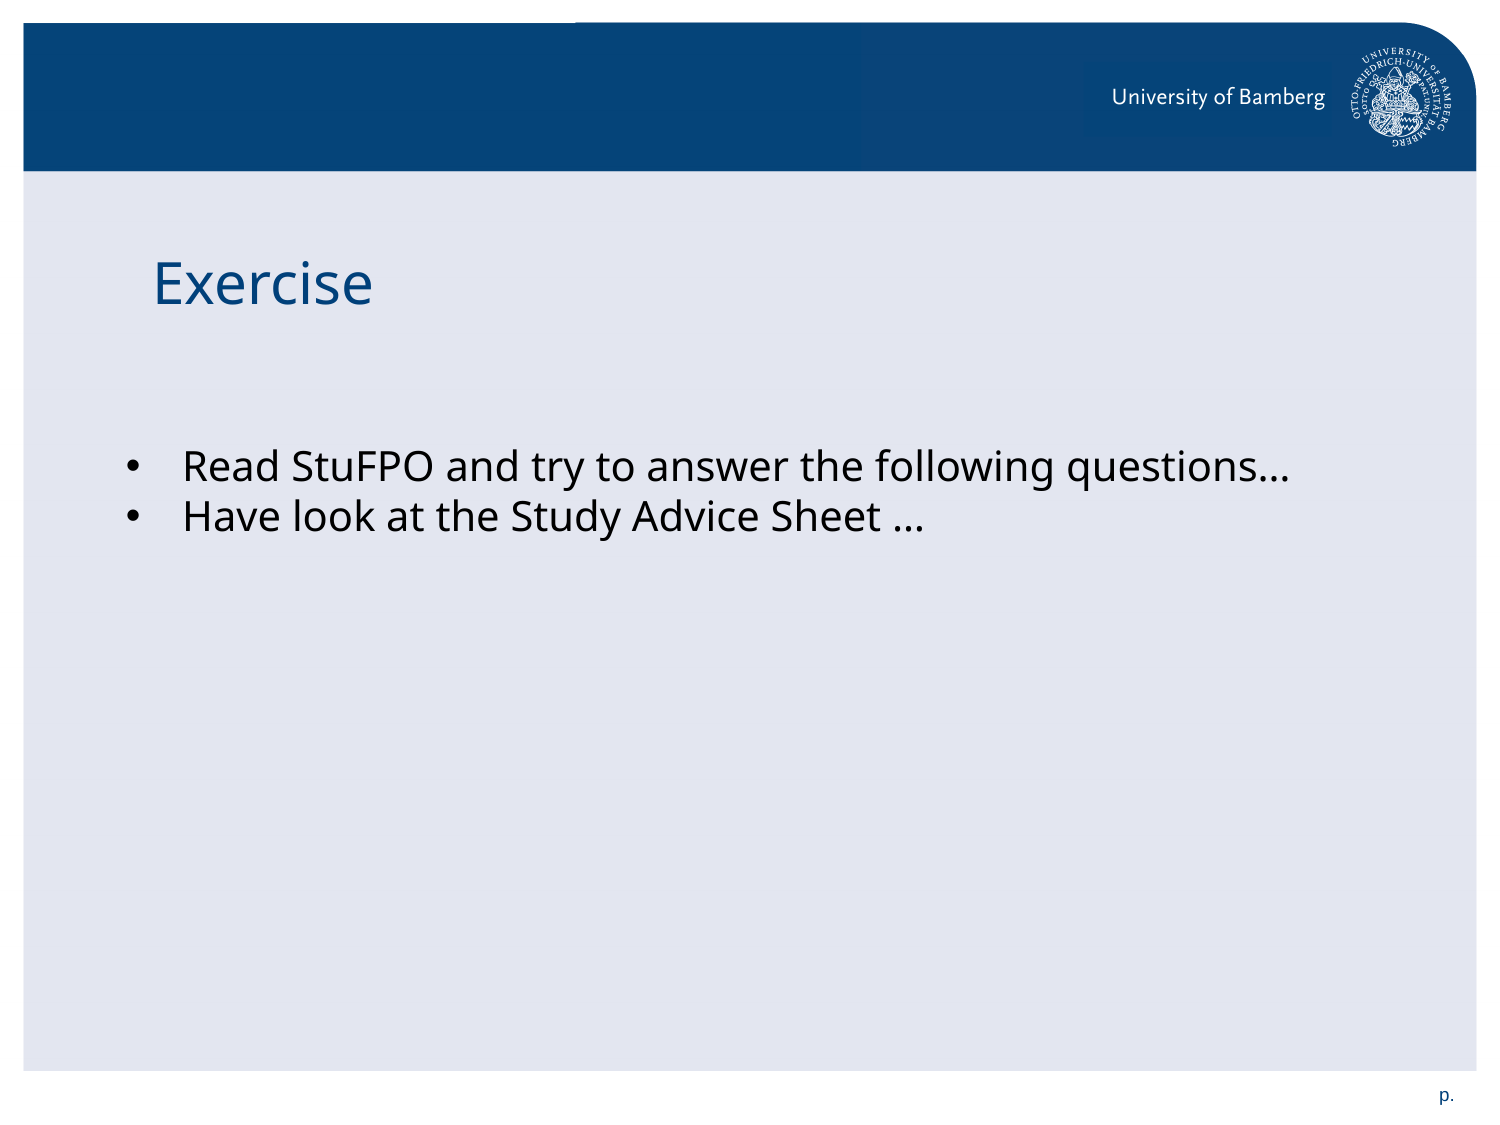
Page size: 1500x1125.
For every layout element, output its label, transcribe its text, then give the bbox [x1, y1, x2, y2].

picture [0, 0, 1500, 1125]
text_box Read StuFPO and try to answer the following questions… Have look at the Study Advice Sheet … [111, 432, 1307, 548]
title Exercise [137, 187, 1363, 375]
